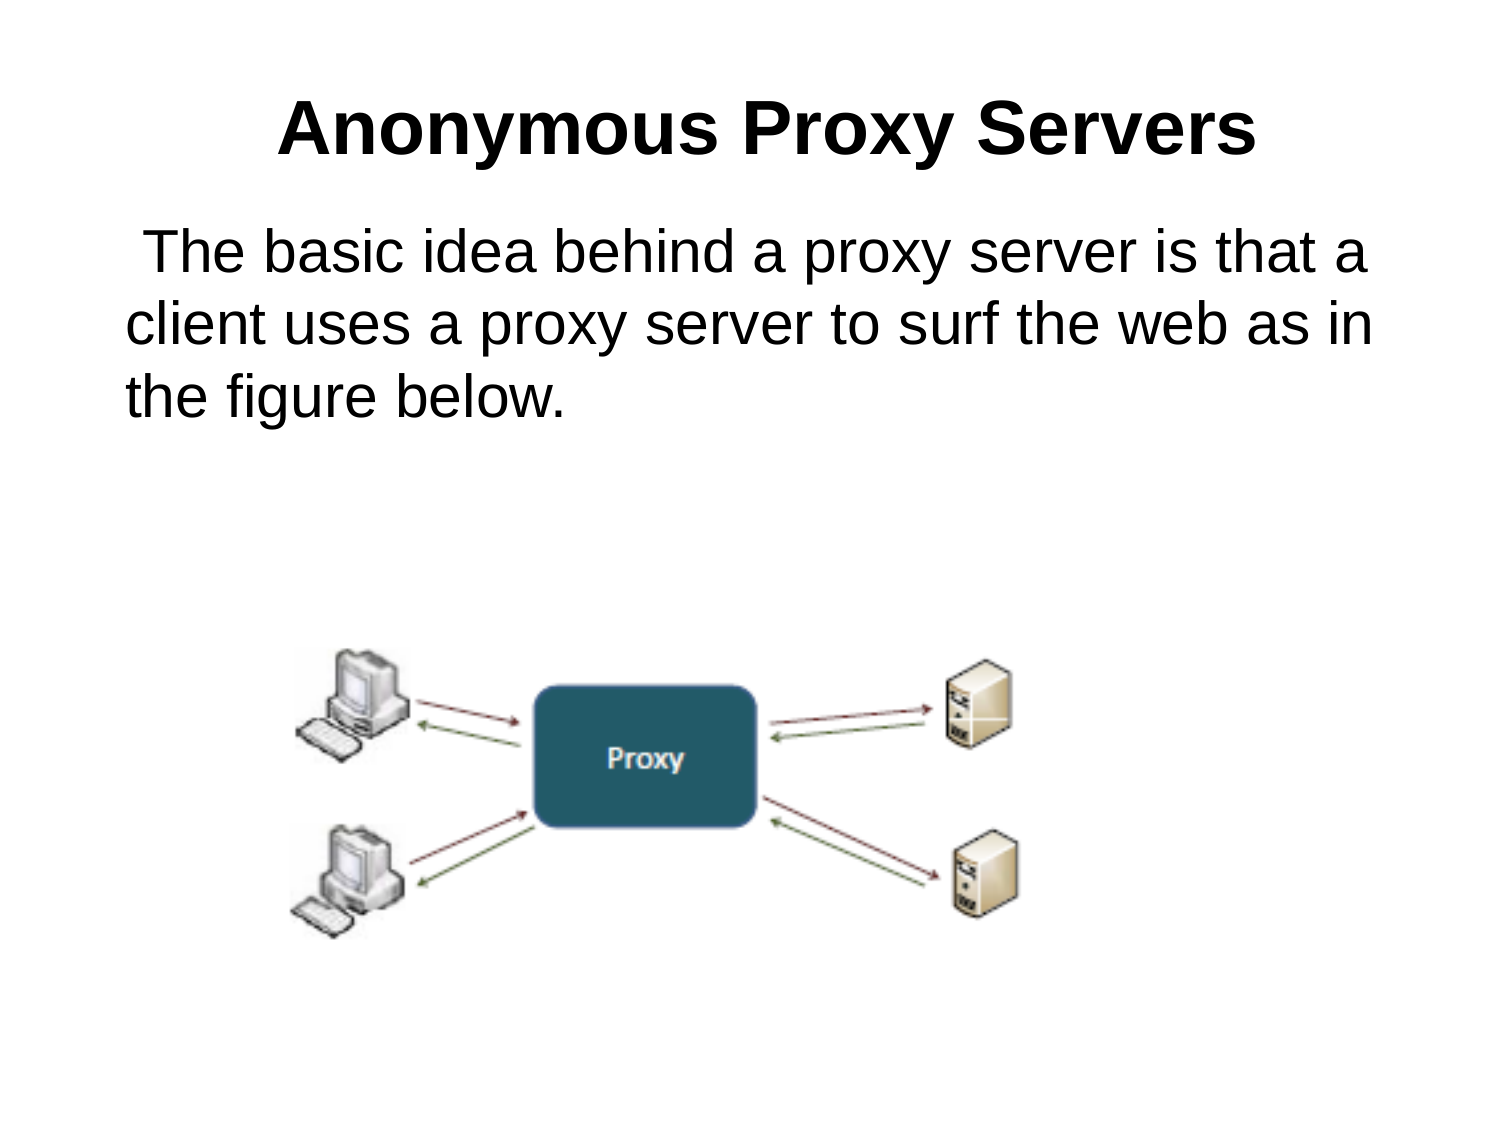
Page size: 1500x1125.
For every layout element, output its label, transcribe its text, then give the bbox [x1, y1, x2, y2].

title Anonymous Proxy Servers [75, 44, 1425, 177]
picture [262, 474, 1085, 953]
list The basic idea behind a proxy server is that a client uses a proxy server to surf the web as in the figure below. [75, 204, 1395, 1075]
